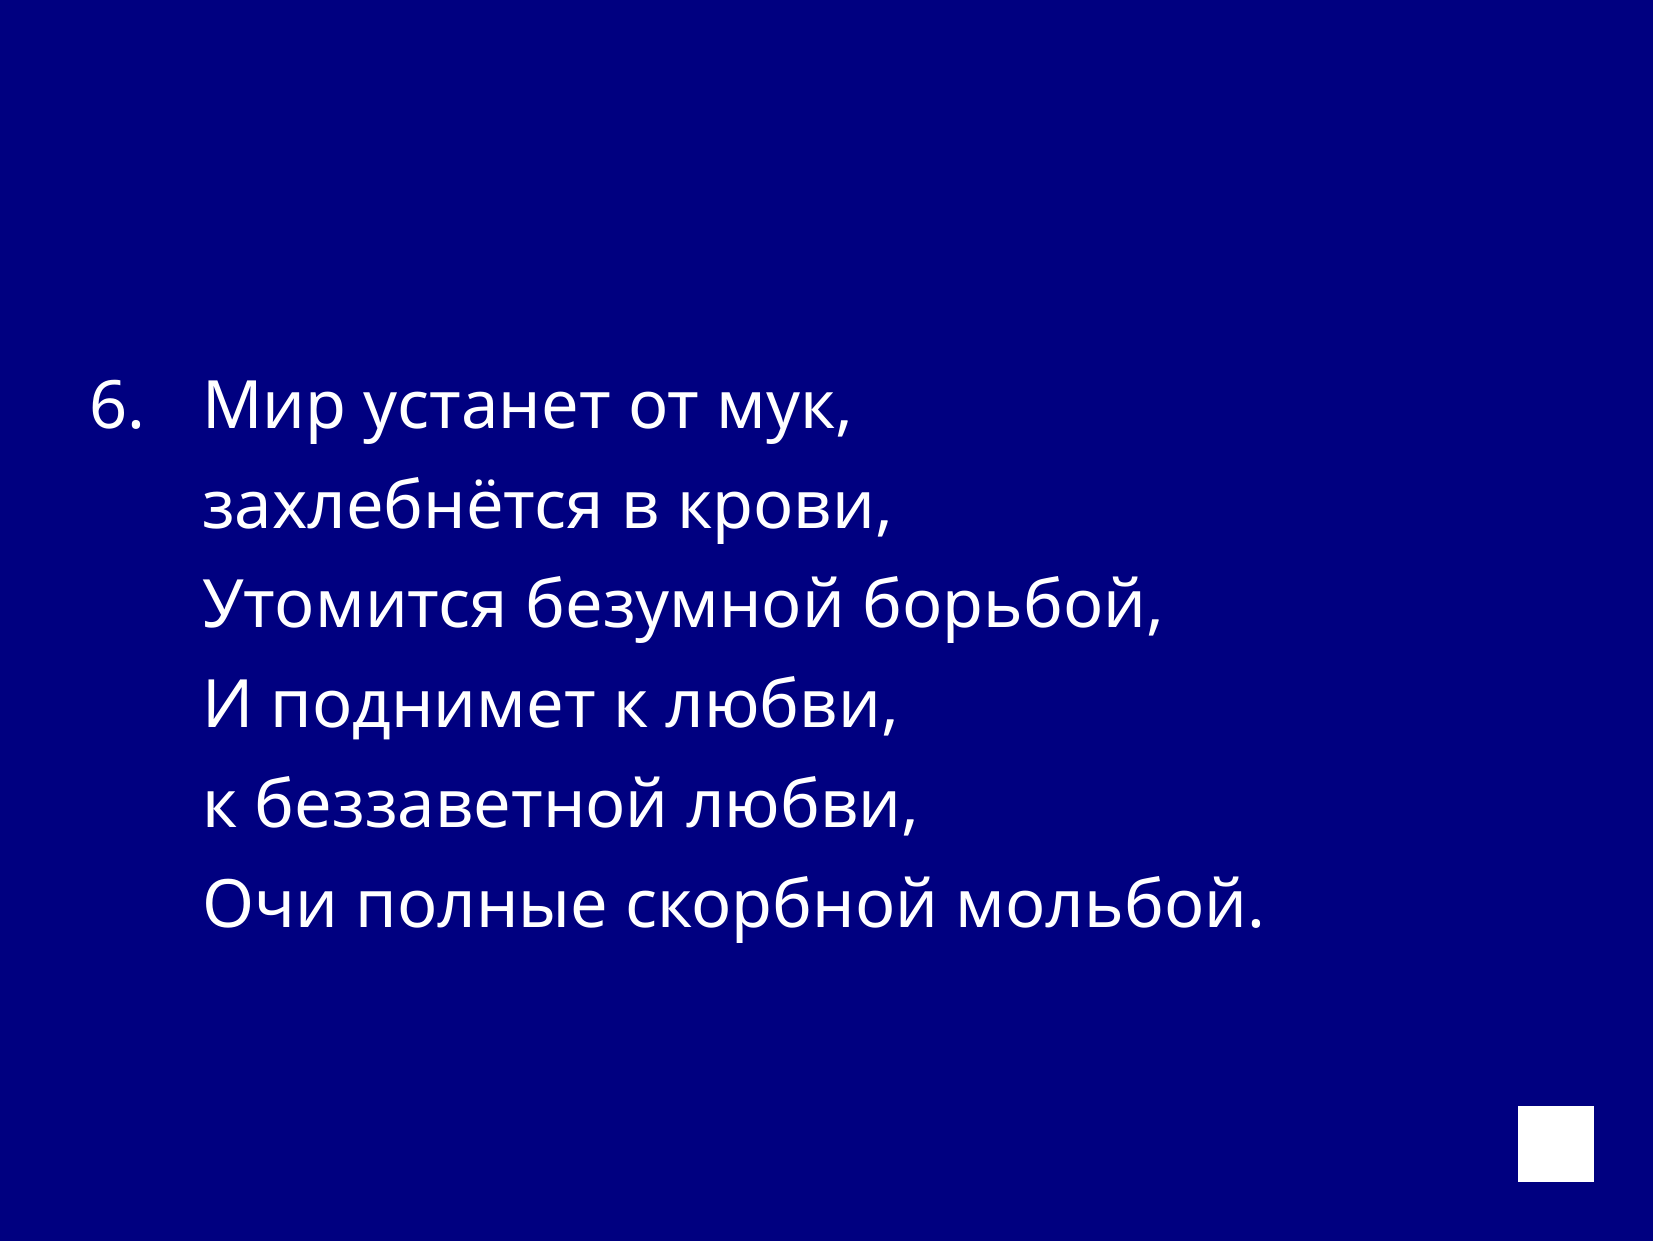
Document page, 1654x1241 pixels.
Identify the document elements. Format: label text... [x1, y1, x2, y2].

text_box [1518, 1106, 1594, 1182]
text_box 6. Мир устанет от мук, захлебнётся в крови, Утомится безумной борьбой, И поднимет к любви, к беззаветной любви, Очи полные скорбной мольбой. [75, 150, 1576, 1163]
